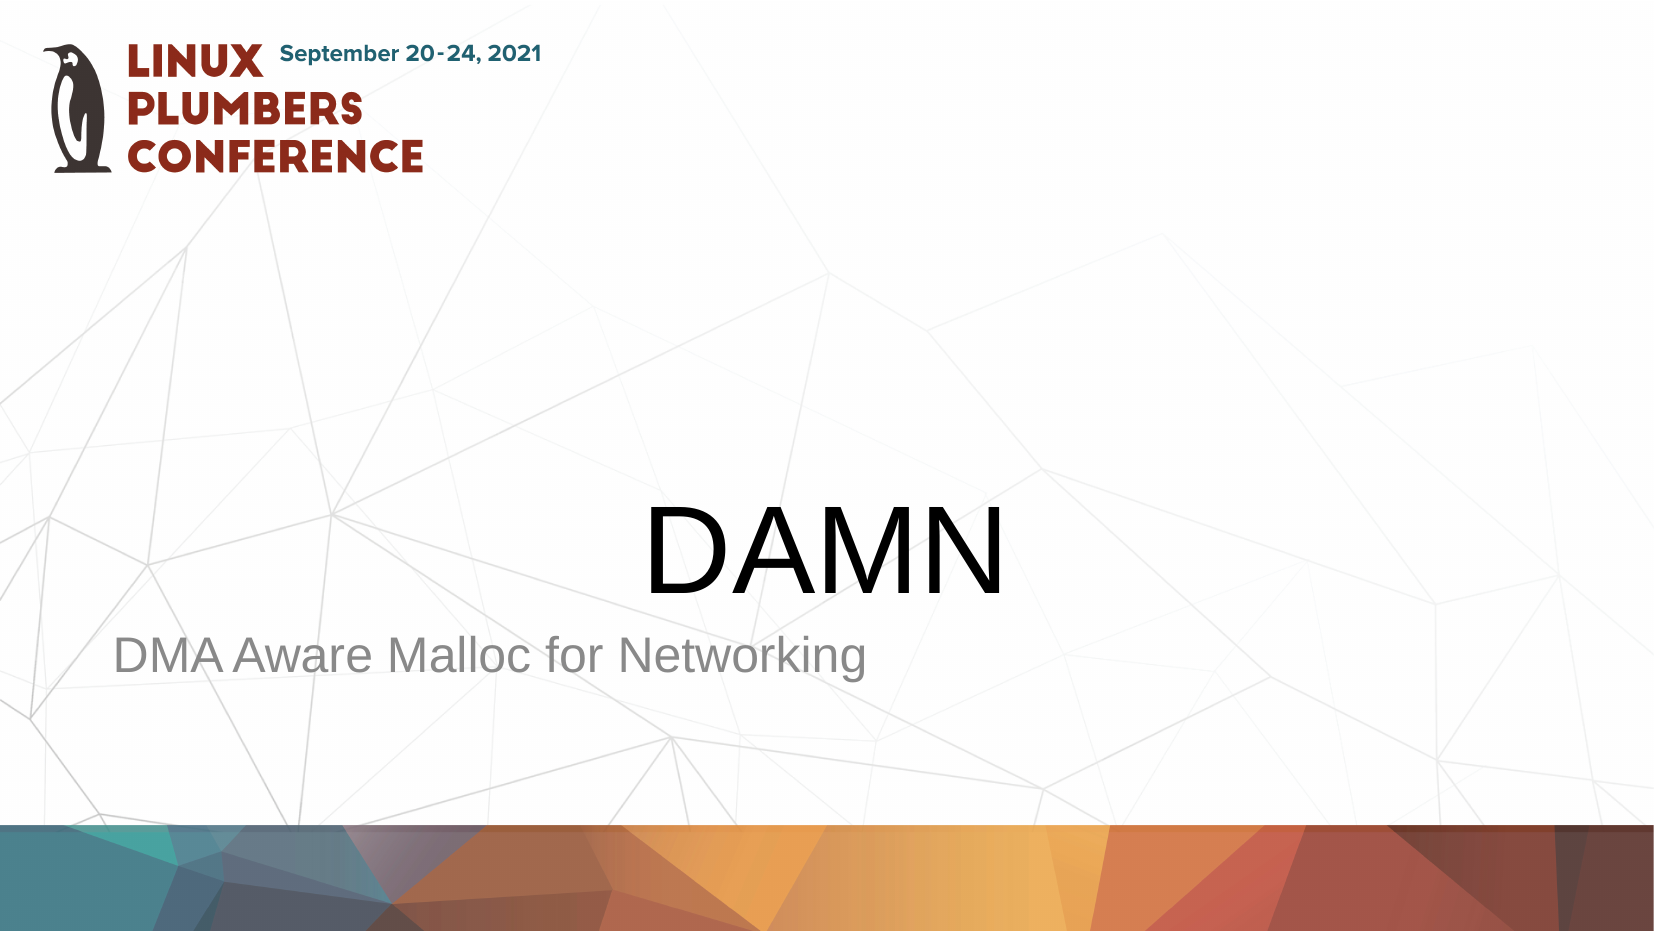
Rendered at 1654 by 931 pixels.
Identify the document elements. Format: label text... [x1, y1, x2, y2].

list DMA Aware Malloc for Networking [112, 622, 1540, 827]
title DAMN [57, 86, 1484, 474]
